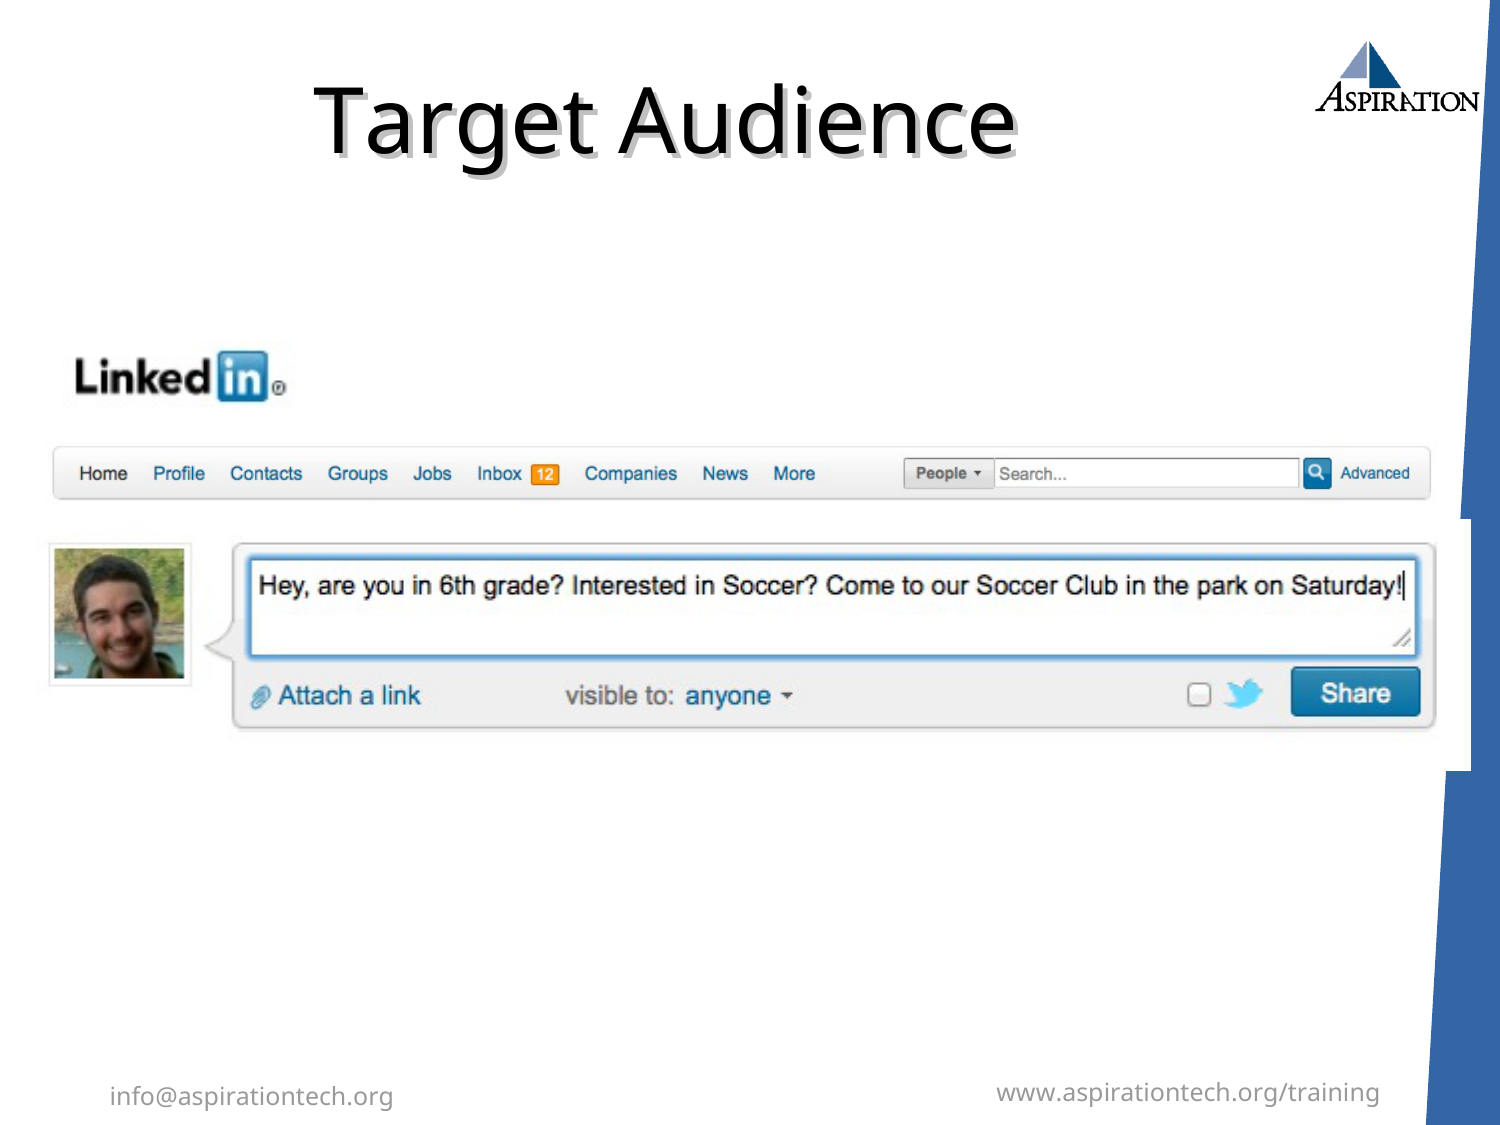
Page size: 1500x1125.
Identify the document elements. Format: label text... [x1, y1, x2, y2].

picture [62, 341, 302, 417]
picture [1315, 41, 1480, 120]
picture [21, 519, 1471, 771]
picture [45, 441, 1444, 514]
title Target Audience [49, 19, 1284, 206]
